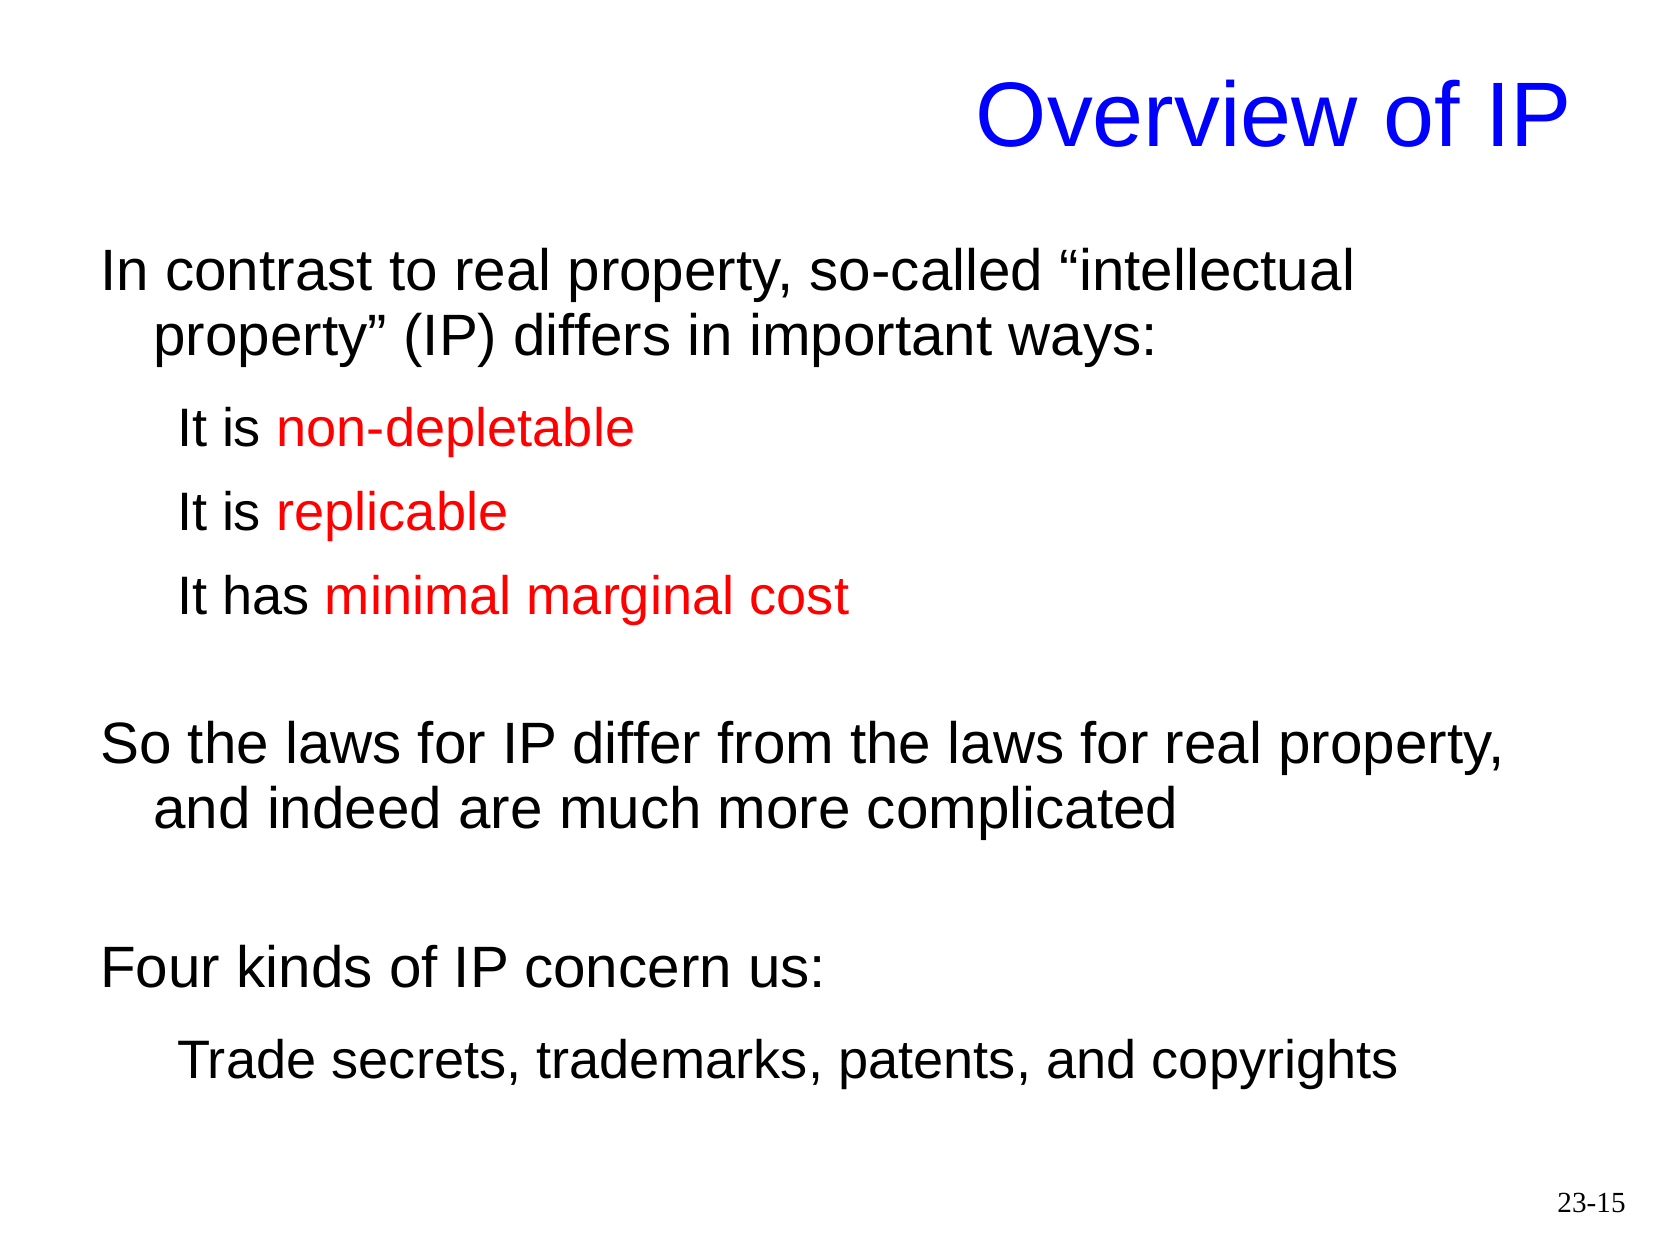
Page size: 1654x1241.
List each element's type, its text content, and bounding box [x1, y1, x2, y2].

list In contrast to real property, so-called “intellectual property” (IP) differs in important ways: It is non-depletable It is replicable It has minimal marginal cost So the laws for IP differ from the laws for real property, and indeed are much more complicated Four kinds of IP concern us: Trade secrets, trademarks, patents, and copyrights [82, 237, 1571, 1156]
title Overview of IP [84, 18, 1573, 211]
